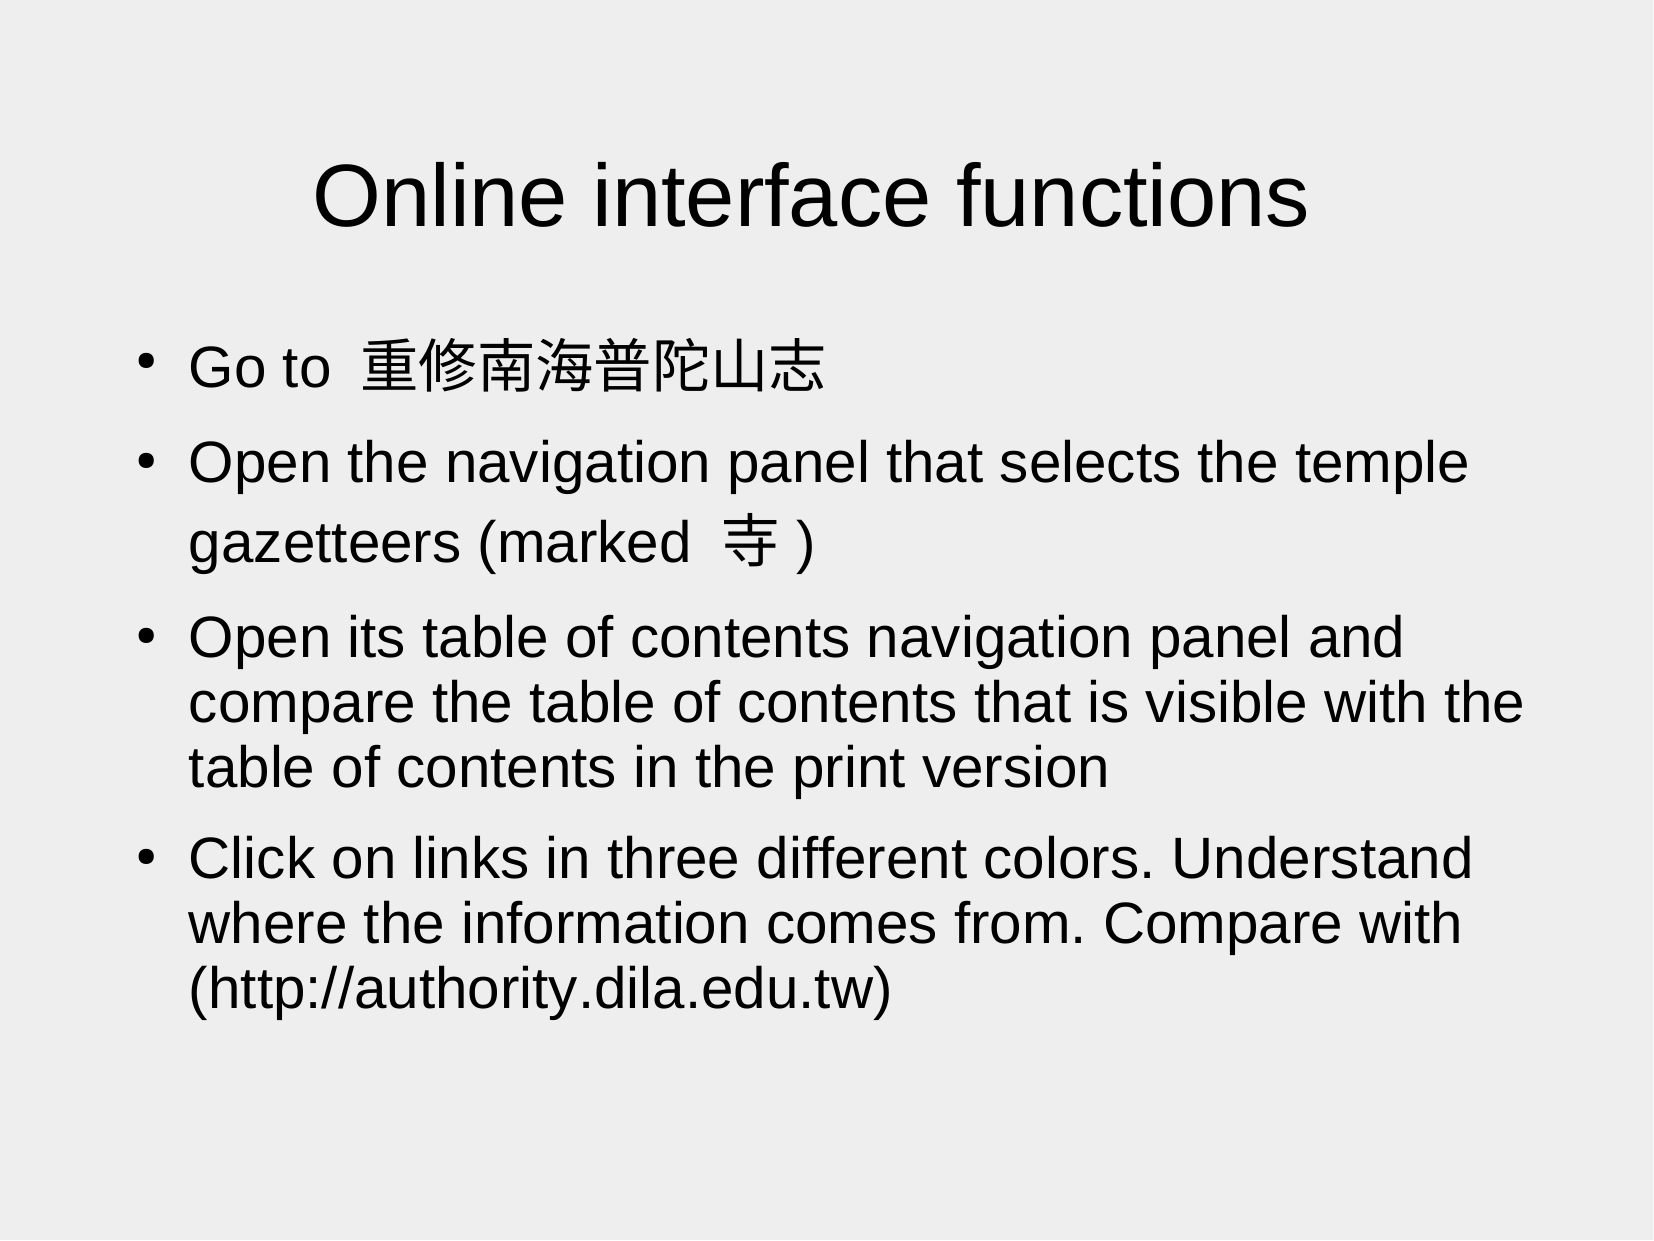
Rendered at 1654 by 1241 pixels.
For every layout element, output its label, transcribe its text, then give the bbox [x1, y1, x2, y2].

list Go to 重修南海普陀山志 Open the navigation panel that selects the temple gazetteers (marked 寺) Open its table of contents navigation panel and compare the table of contents that is visible with the table of contents in the print version Click on links in three different colors. Understand where the information comes from. Compare with (http://authority.dila.edu.tw) [118, 319, 1571, 1039]
title Online interface functions [118, 112, 1506, 281]
